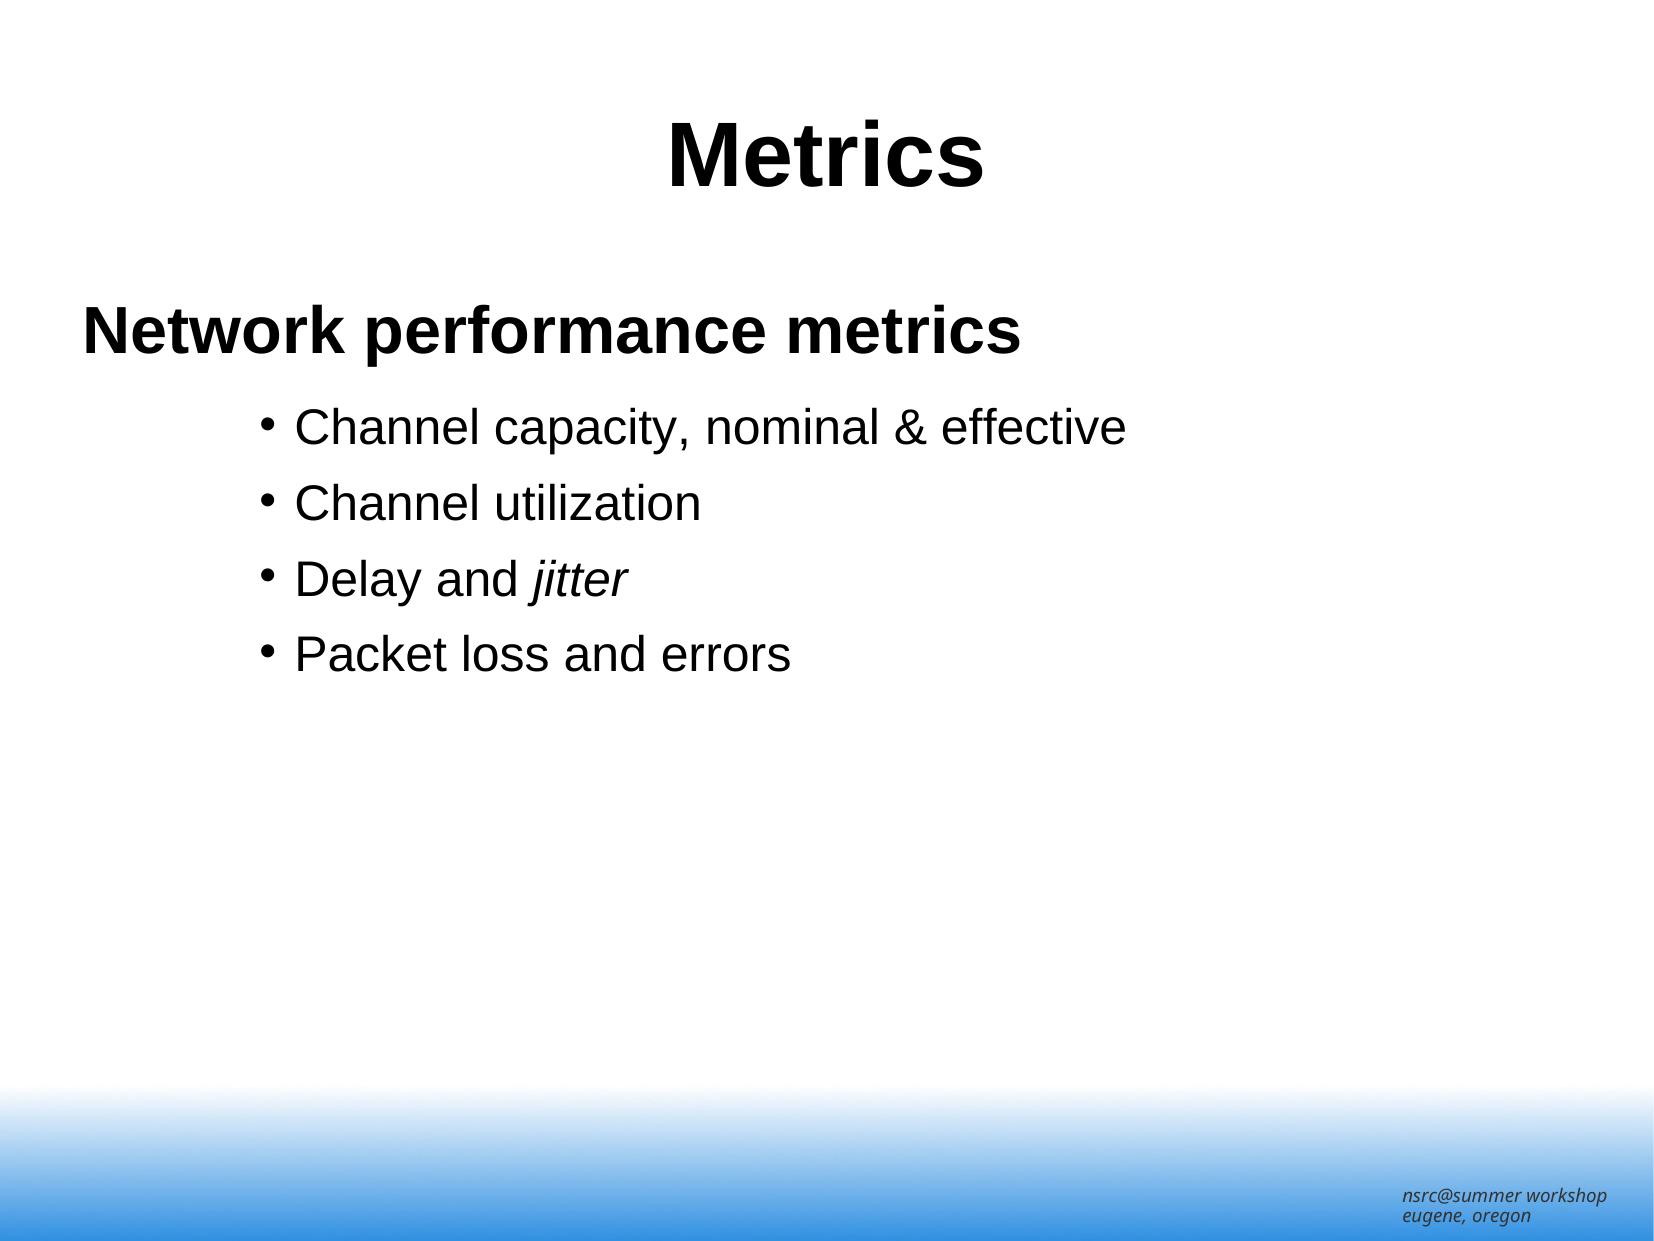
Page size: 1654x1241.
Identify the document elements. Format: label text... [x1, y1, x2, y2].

title Metrics [82, 49, 1571, 257]
picture [0, 1083, 1654, 1241]
list Network performance metrics Channel capacity, nominal & effective Channel utilization Delay and jitter Packet loss and errors [82, 290, 1571, 1109]
